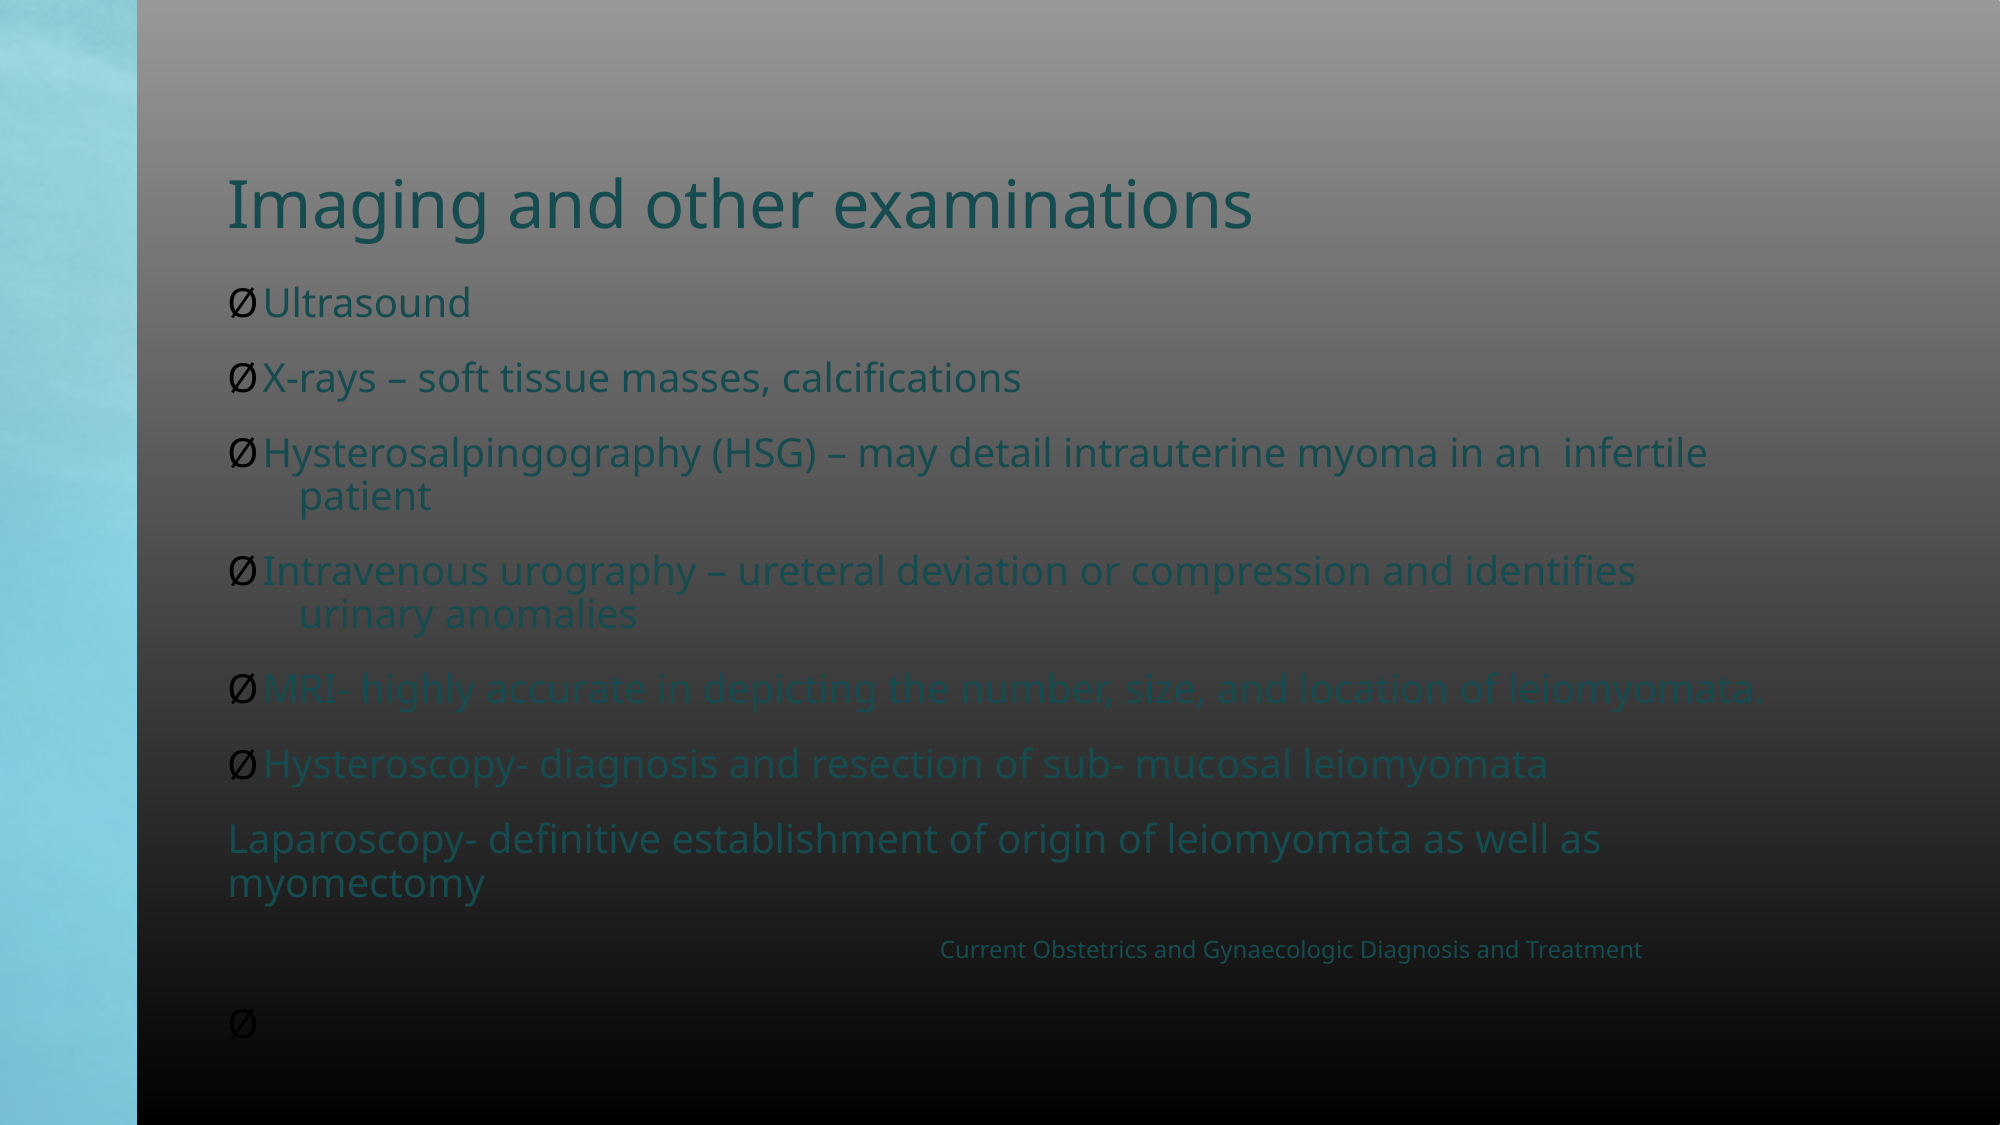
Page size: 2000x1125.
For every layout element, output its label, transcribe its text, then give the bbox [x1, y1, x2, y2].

title Imaging and other examinations [212, 62, 1788, 250]
list Ultrasound X-rays – soft tissue masses, calcifications Hysterosalpingography (HSG) – may detail intrauterine myoma in an infertile patient Intravenous urography – ureteral deviation or compression and identifies urinary anomalies MRI- highly accurate in depicting the number, size, and location of leiomyomata. Hysteroscopy- diagnosis and resection of sub- mucosal leiomyomata Laparoscopy- definitive establishment of origin of leiomyomata as well as myomectomy Current Obstetrics and Gynaecologic Diagnosis and Treatment [212, 275, 1788, 1013]
